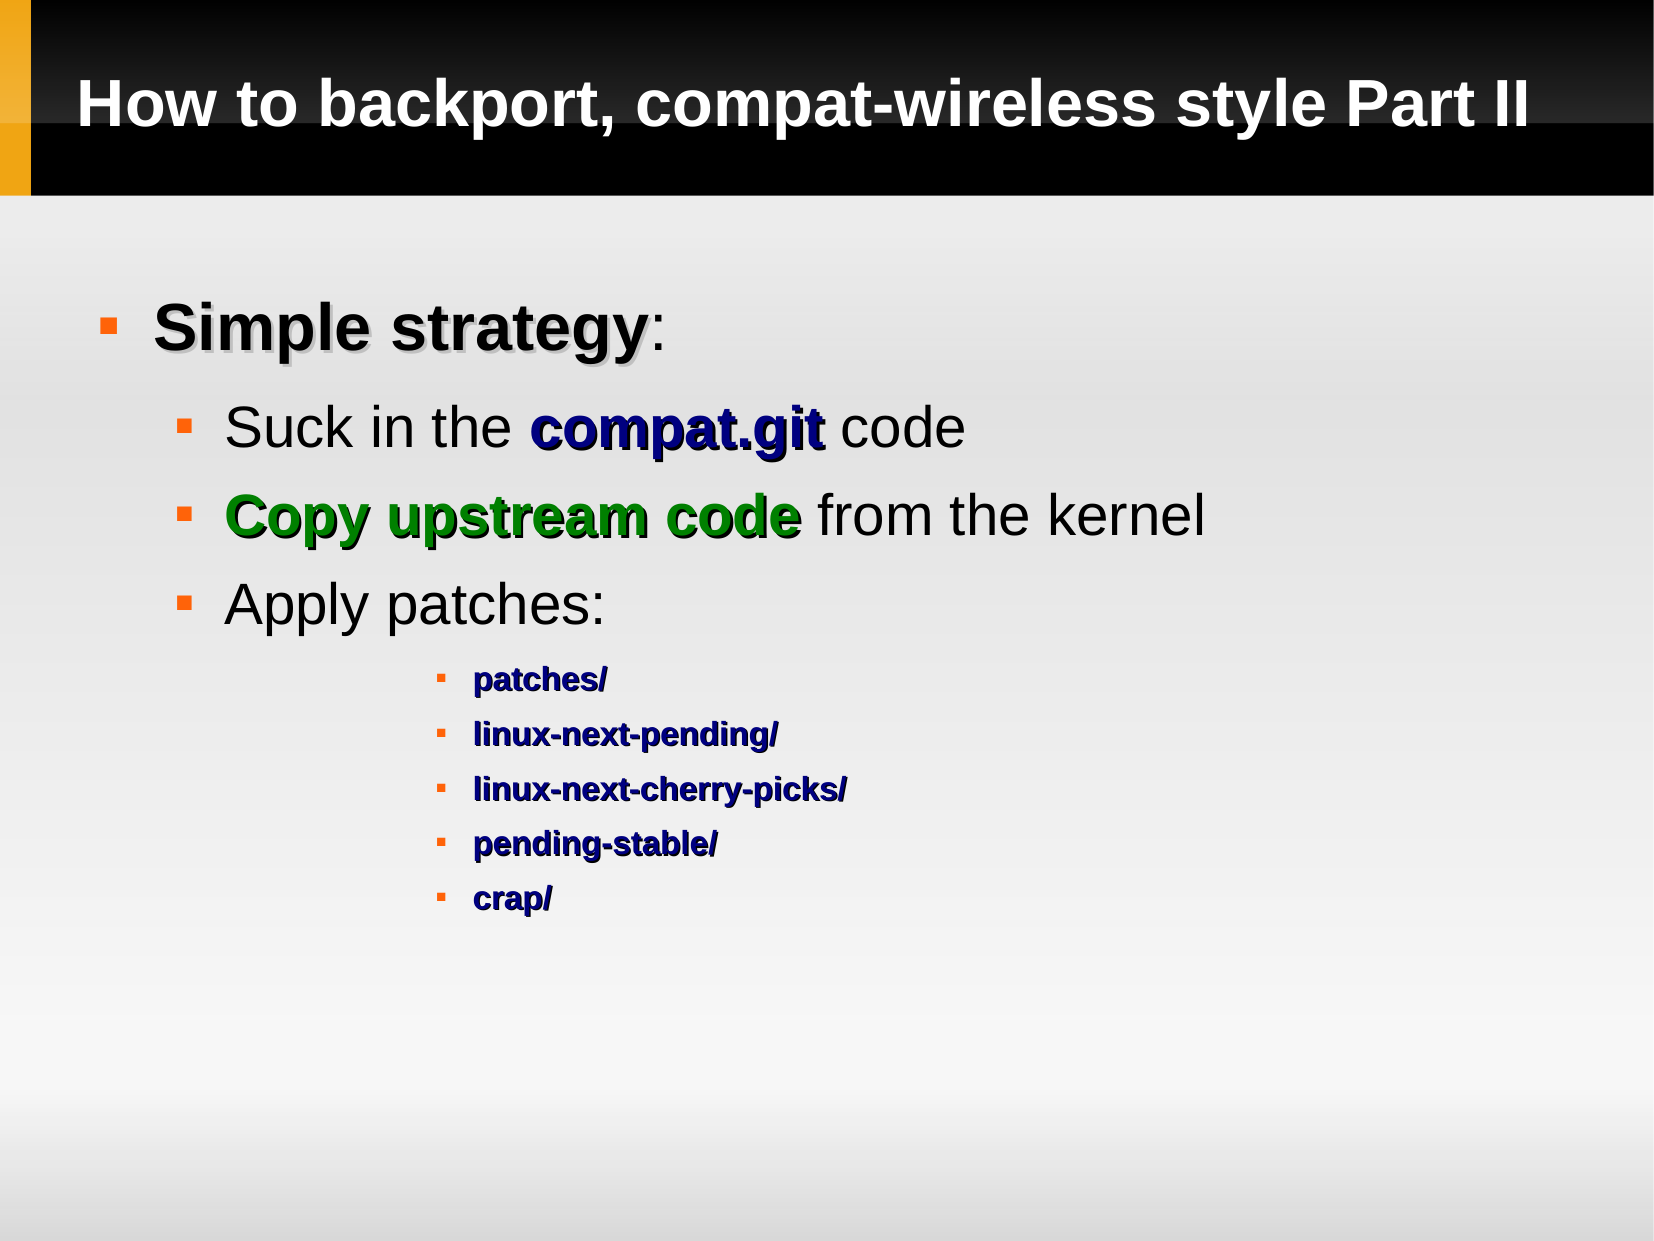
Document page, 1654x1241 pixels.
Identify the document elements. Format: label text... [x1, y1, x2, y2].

list Simple strategy: Suck in the compat.git code Copy upstream code from the kernel Apply patches: patches/ linux-next-pending/ linux-next-cherry-picks/ pending-stable/ crap/ [82, 290, 1571, 1109]
picture [0, 0, 1654, 1241]
title How to backport, compat-wireless style Part II [76, 0, 1565, 208]
